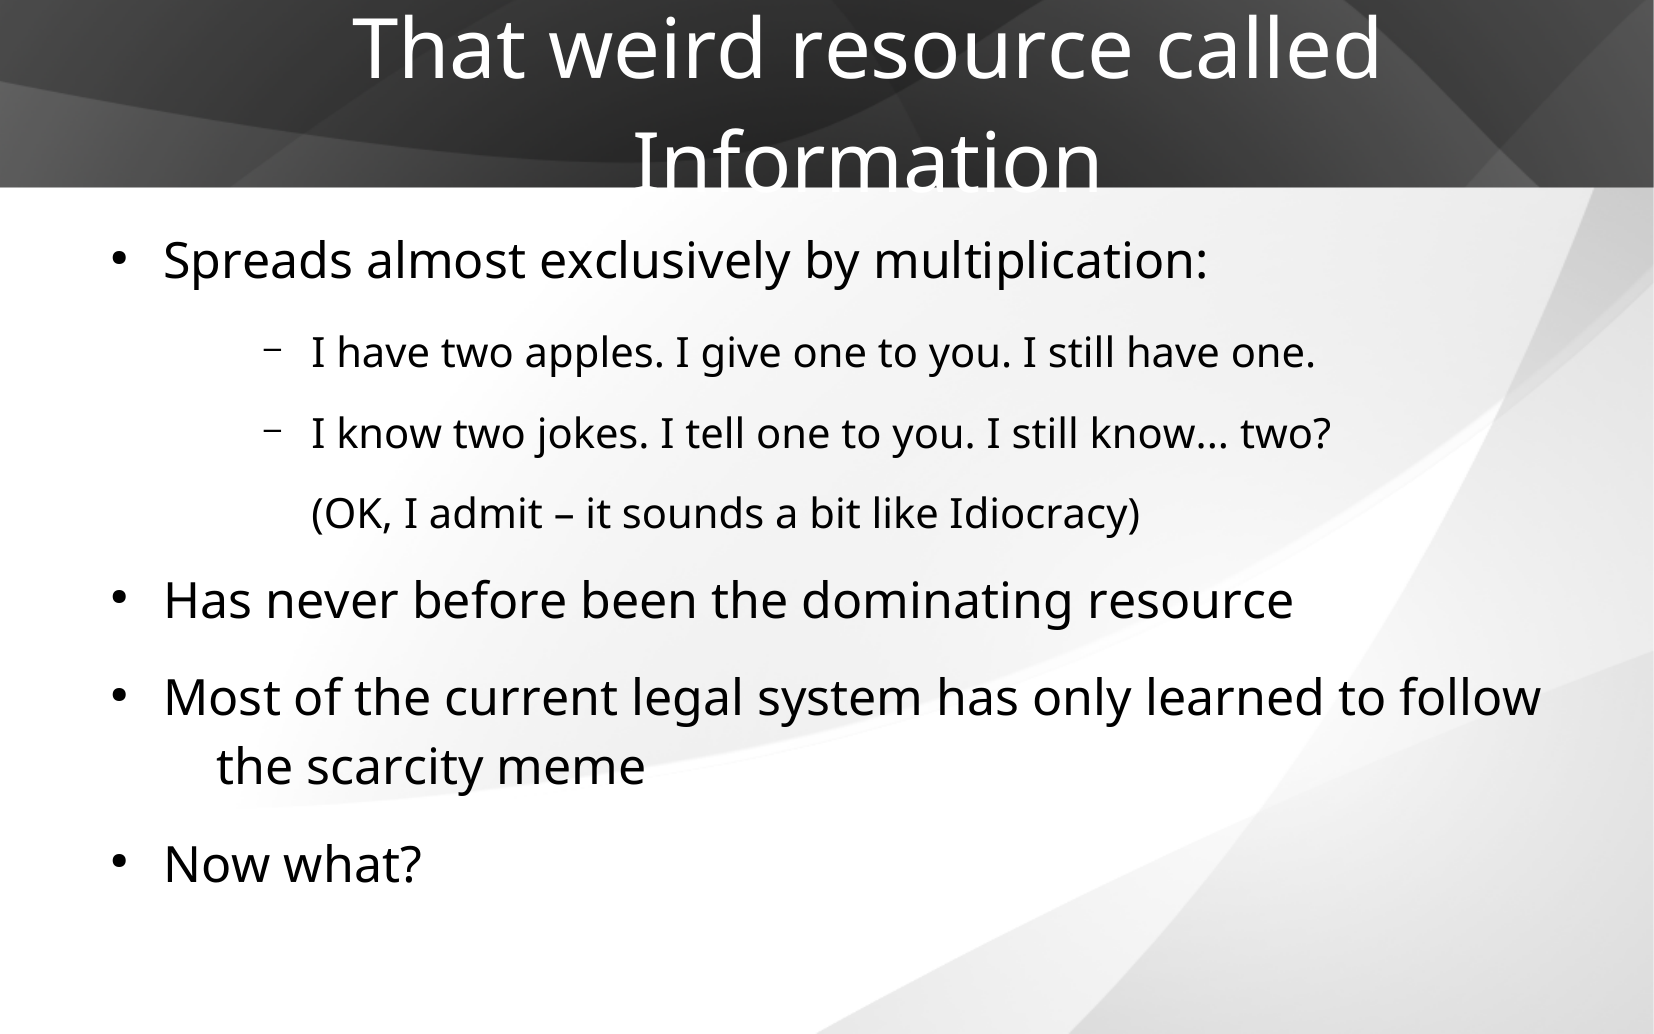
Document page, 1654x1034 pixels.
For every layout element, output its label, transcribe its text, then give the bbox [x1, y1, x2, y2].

list Spreads almost exclusively by multiplication: I have two apples. I give one to you. I still have one. I know two jokes. I tell one to you. I still know... two? (OK, I admit – it sounds a bit like Idiocracy) Has never before been the dominating resource Most of the current legal system has only learned to follow the scarcity meme Now what? [75, 225, 1613, 1013]
picture [0, 0, 1654, 1034]
title That weird resource called Information [124, 0, 1613, 208]
